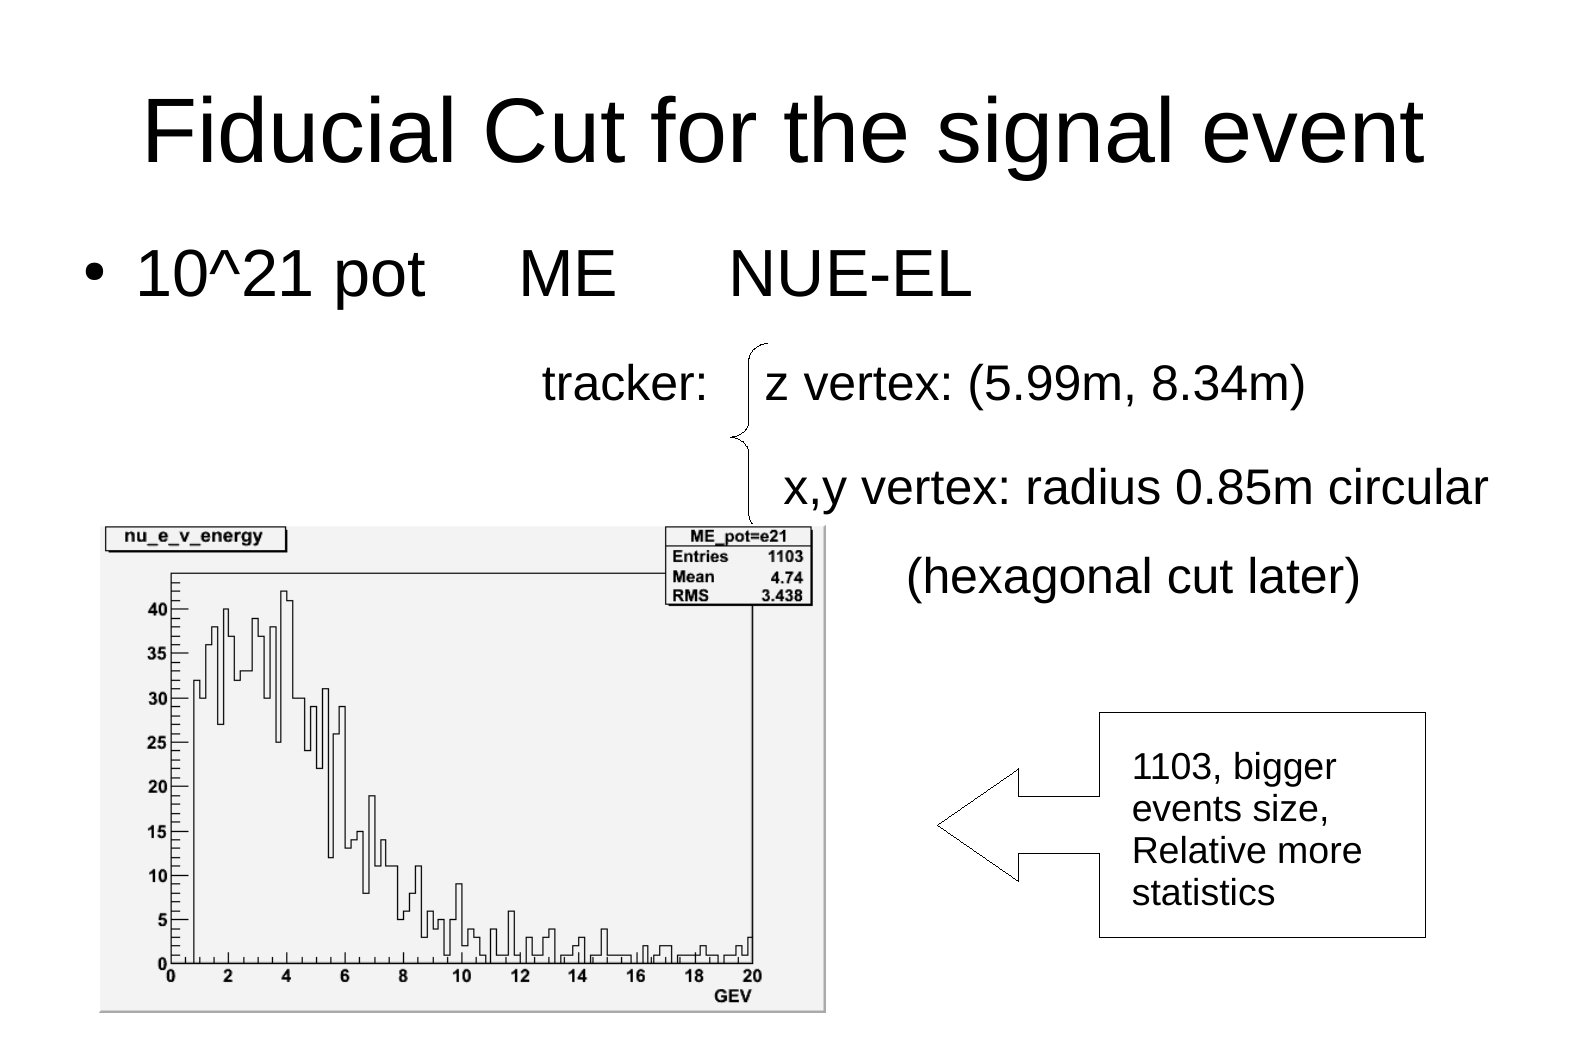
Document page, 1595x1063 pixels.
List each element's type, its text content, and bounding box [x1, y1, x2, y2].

text_box 1103, bigger events size, Relative more statistics [1117, 738, 1418, 921]
list 10^21 pot ME NUE-EL tracker: z vertex: (5.99m, 8.34m) x,y vertex: radius 0.85m circular (hexagonal cut later) [65, 235, 1501, 938]
picture [98, 524, 826, 1013]
title Fiducial Cut for the signal event [79, 49, 1515, 213]
